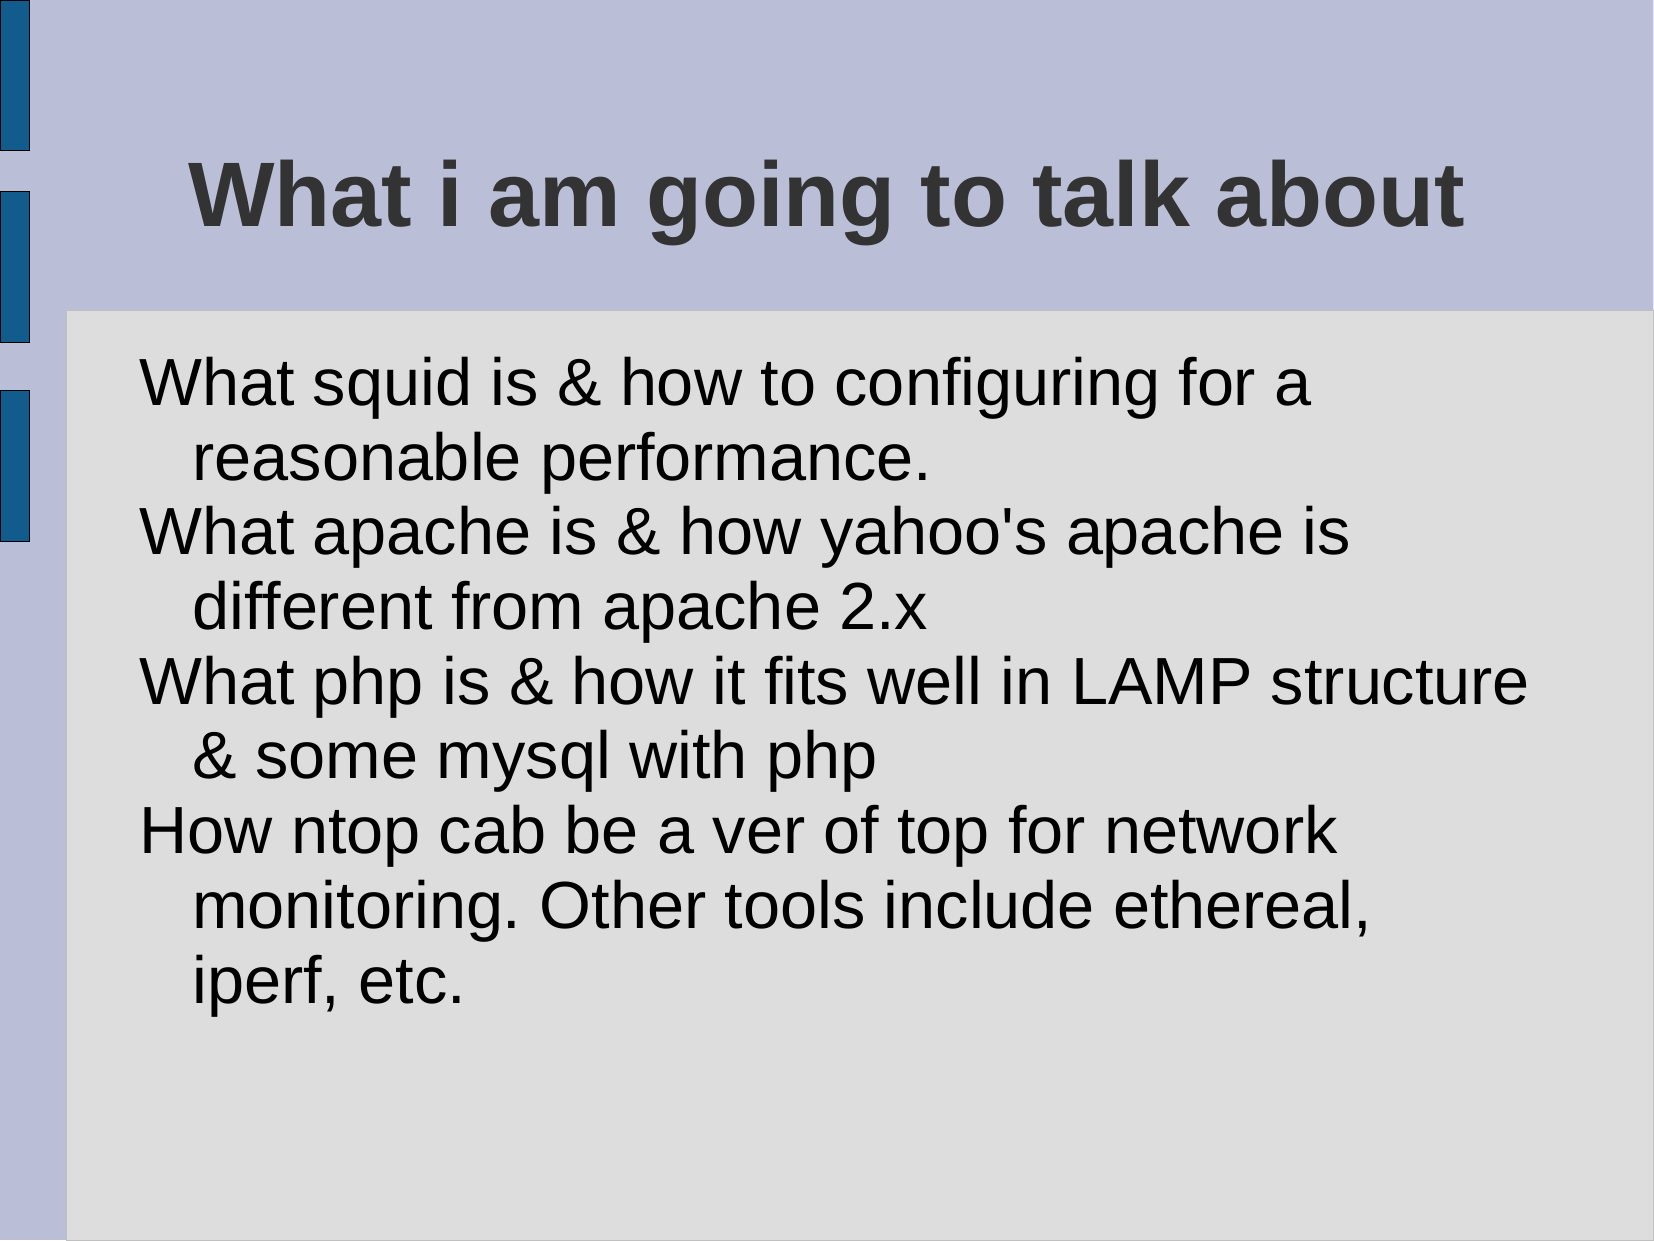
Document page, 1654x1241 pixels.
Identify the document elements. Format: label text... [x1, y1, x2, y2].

list What squid is & how to configuring for a reasonable performance. What apache is & how yahoo's apache is different from apache 2.x What php is & how it fits well in LAMP structure & some mysql with php How ntop cab be a ver of top for network monitoring. Other tools include ethereal, iperf, etc. [121, 344, 1534, 1127]
title What i am going to talk about [121, 91, 1534, 299]
